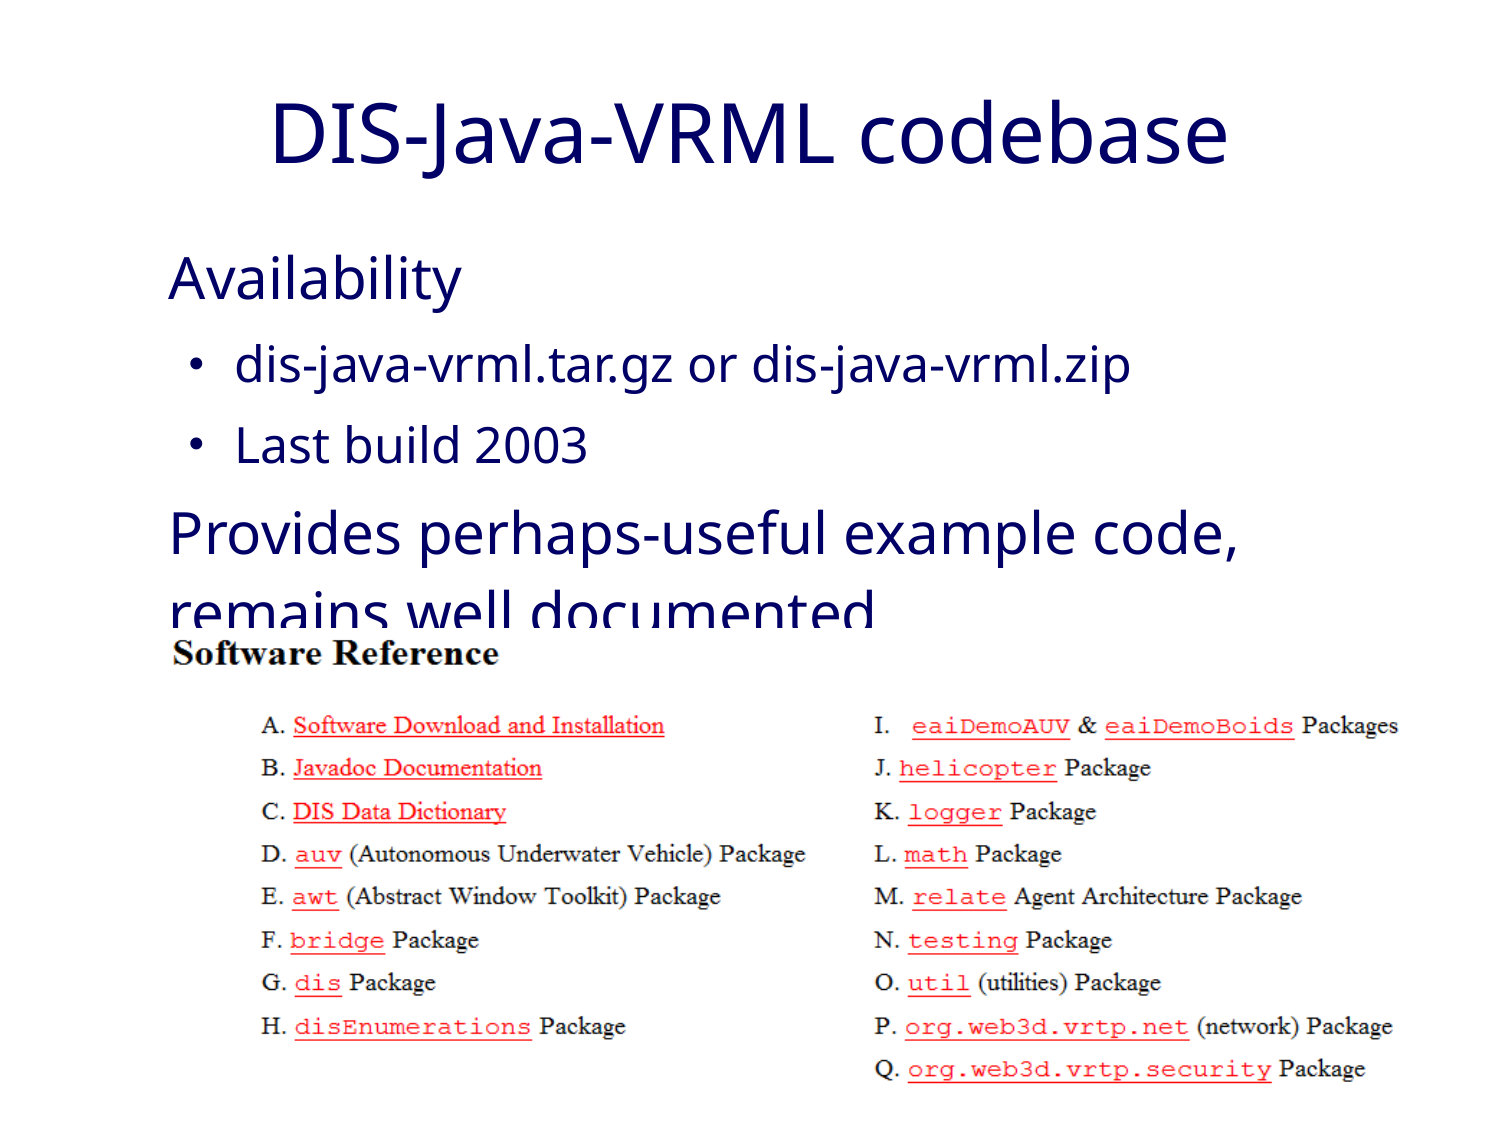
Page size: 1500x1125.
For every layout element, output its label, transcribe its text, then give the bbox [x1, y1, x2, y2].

list Availability dis-java-vrml.tar.gz or dis-java-vrml.zip Last build 2003 Provides perhaps-useful example code, remains well documented [112, 237, 1388, 986]
title DIS-Java-VRML codebase [112, 44, 1388, 218]
picture [164, 628, 1439, 1097]
